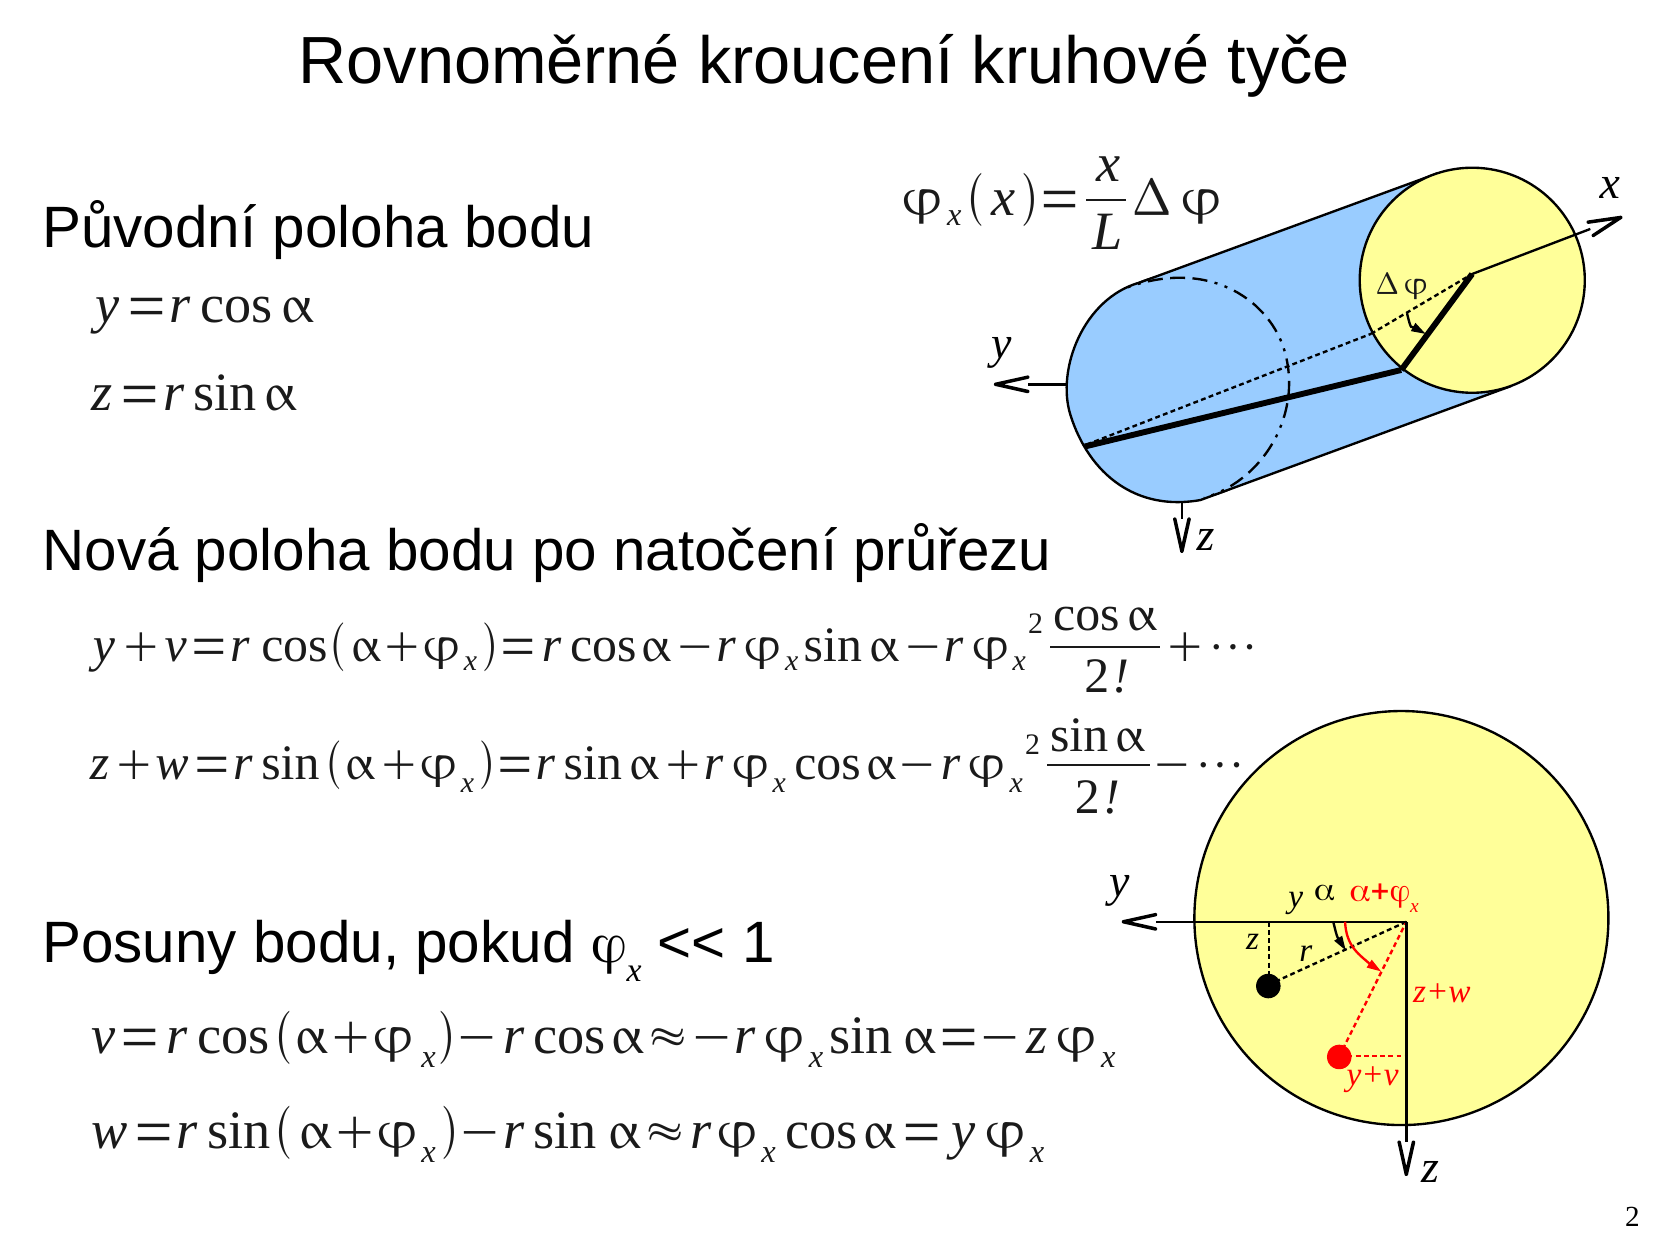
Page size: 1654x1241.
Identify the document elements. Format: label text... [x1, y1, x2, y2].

text_box z [1406, 1134, 1462, 1219]
text_box a+jx [1334, 864, 1463, 930]
text_box Nová poloha bodu po natočení průřezu [27, 510, 1131, 598]
text_box r [1284, 929, 1340, 983]
chart [68, 275, 326, 422]
text_box [1194, 711, 1609, 1125]
text_box z+w [1398, 965, 1518, 1024]
text_box [1086, 236, 1585, 503]
text_box Posuny bodu, pokud jx << 1 [27, 902, 1027, 1005]
text_box x [1584, 150, 1641, 235]
text_box Původní poloha bodu [27, 187, 778, 276]
text_box y [1273, 870, 1330, 930]
chart [68, 587, 1271, 825]
text_box z [1231, 912, 1287, 971]
chart [68, 1006, 1128, 1170]
text_box z [1181, 502, 1238, 587]
text_box y [1094, 848, 1150, 933]
text_box a [1299, 870, 1334, 929]
title Rovnoměrné kroucení kruhové tyče [37, 8, 1613, 113]
text_box [1194, 923, 1405, 1126]
text_box [1066, 167, 1575, 447]
chart [1364, 266, 1437, 303]
chart [882, 134, 1238, 263]
text_box y [976, 310, 1032, 396]
text_box y+v [1331, 1047, 1451, 1107]
